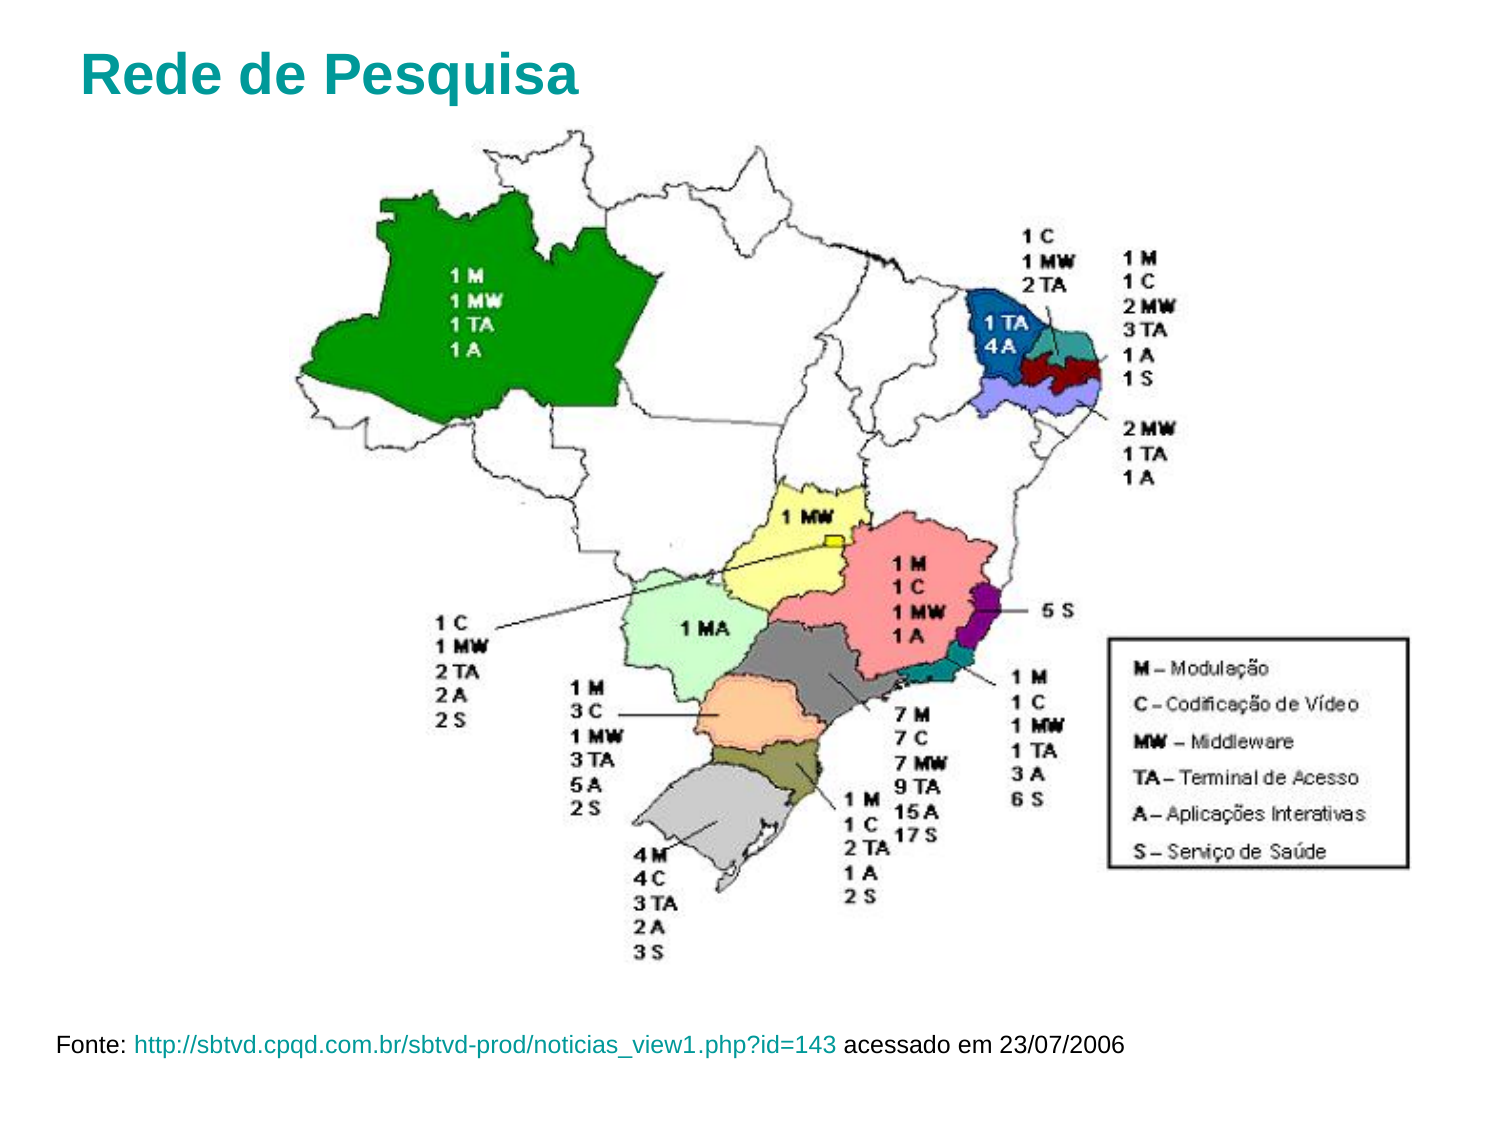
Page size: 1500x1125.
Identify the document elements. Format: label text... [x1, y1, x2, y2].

text_box Rede de Pesquisa [65, 34, 595, 115]
picture [289, 125, 1412, 974]
text_box Fonte: http://sbtvd.cpqd.com.br/sbtvd-prod/noticias_view1.php?id=143 acessado em 23/07/2006 [41, 1023, 1459, 1067]
